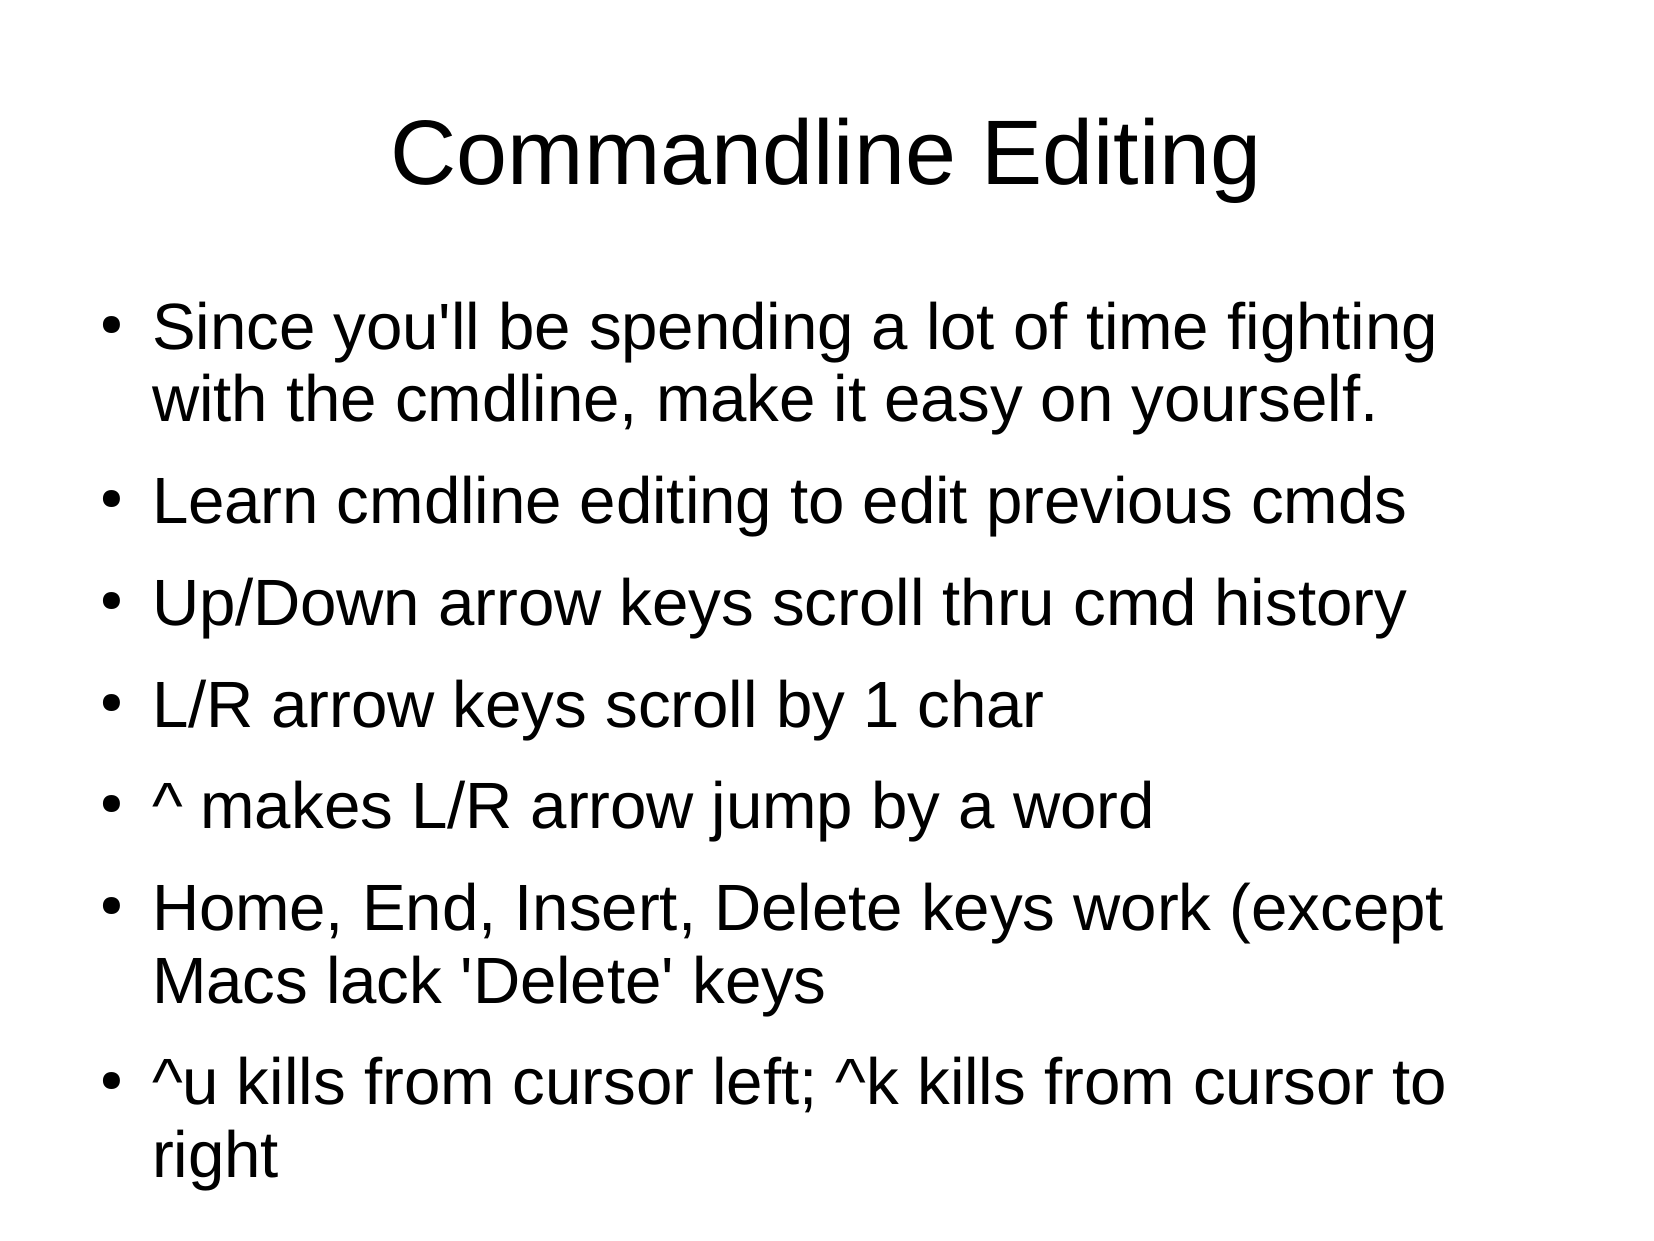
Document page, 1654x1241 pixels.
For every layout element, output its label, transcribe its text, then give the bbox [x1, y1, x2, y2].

list Since you'll be spending a lot of time fighting with the cmdline, make it easy on yourself. Learn cmdline editing to edit previous cmds Up/Down arrow keys scroll thru cmd history L/R arrow keys scroll by 1 char ^ makes L/R arrow jump by a word Home, End, Insert, Delete keys work (except Macs lack 'Delete' keys ^u kills from cursor left; ^k kills from cursor to right [82, 290, 1538, 1201]
title Commandline Editing [82, 49, 1571, 257]
